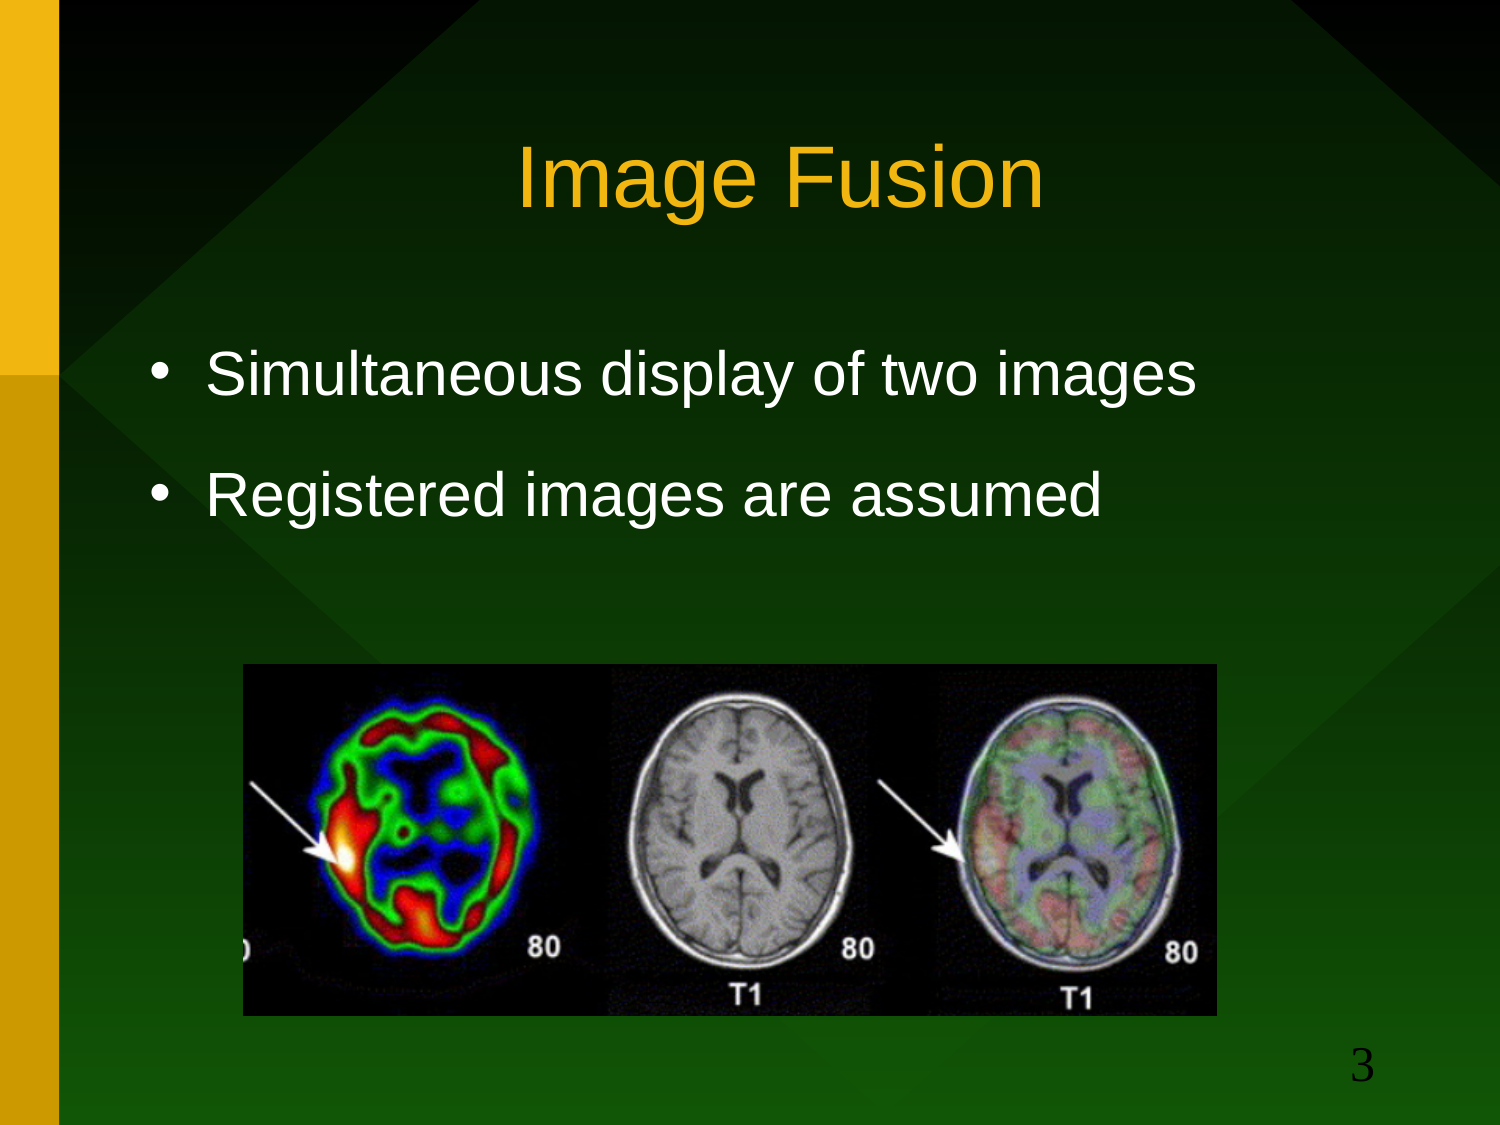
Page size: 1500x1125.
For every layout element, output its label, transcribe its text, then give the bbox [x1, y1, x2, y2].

list Simultaneous display of two images Registered images are assumed [134, 324, 1416, 978]
picture [243, 664, 1217, 1016]
title Image Fusion [99, 84, 1463, 279]
